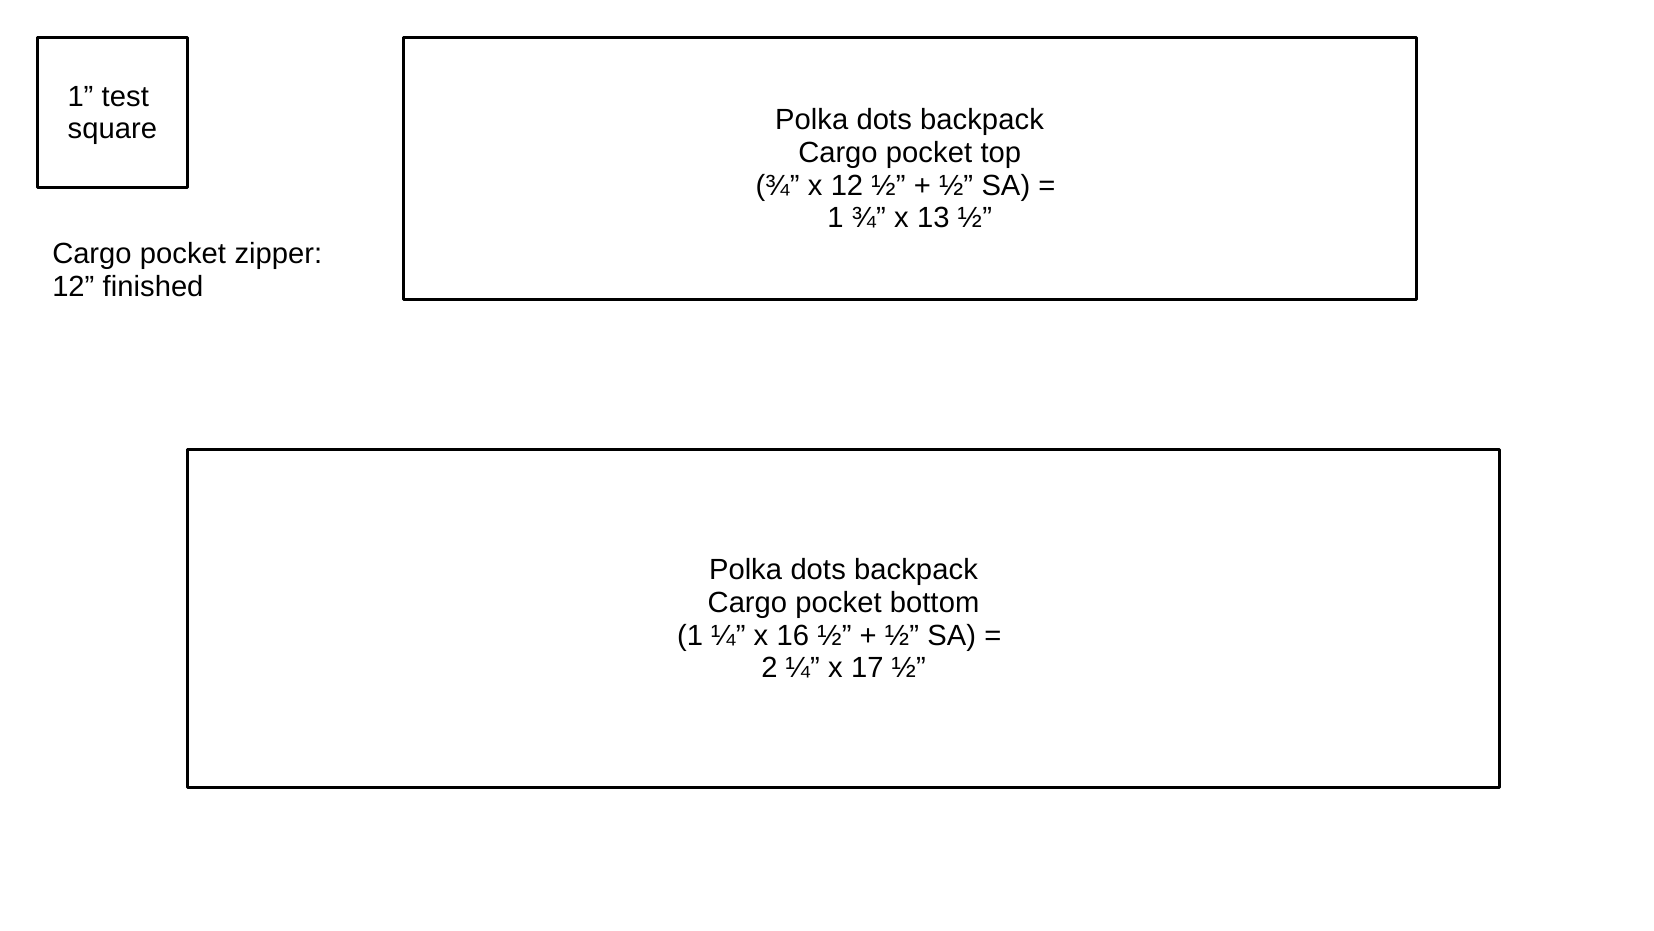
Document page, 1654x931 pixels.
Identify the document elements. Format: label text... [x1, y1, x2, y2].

text_box 1” test square [37, 37, 188, 188]
text_box Cargo pocket zipper: 12” finished [37, 230, 338, 376]
text_box Polka dots backpack Cargo pocket bottom (1 ¼” x 16 ½” + ½” SA) = 2 ¼” x 17 ½” [187, 449, 1500, 788]
text_box Polka dots backpack Cargo pocket top (¾” x 12 ½” + ½” SA) = 1 ¾” x 13 ½” [403, 37, 1417, 300]
